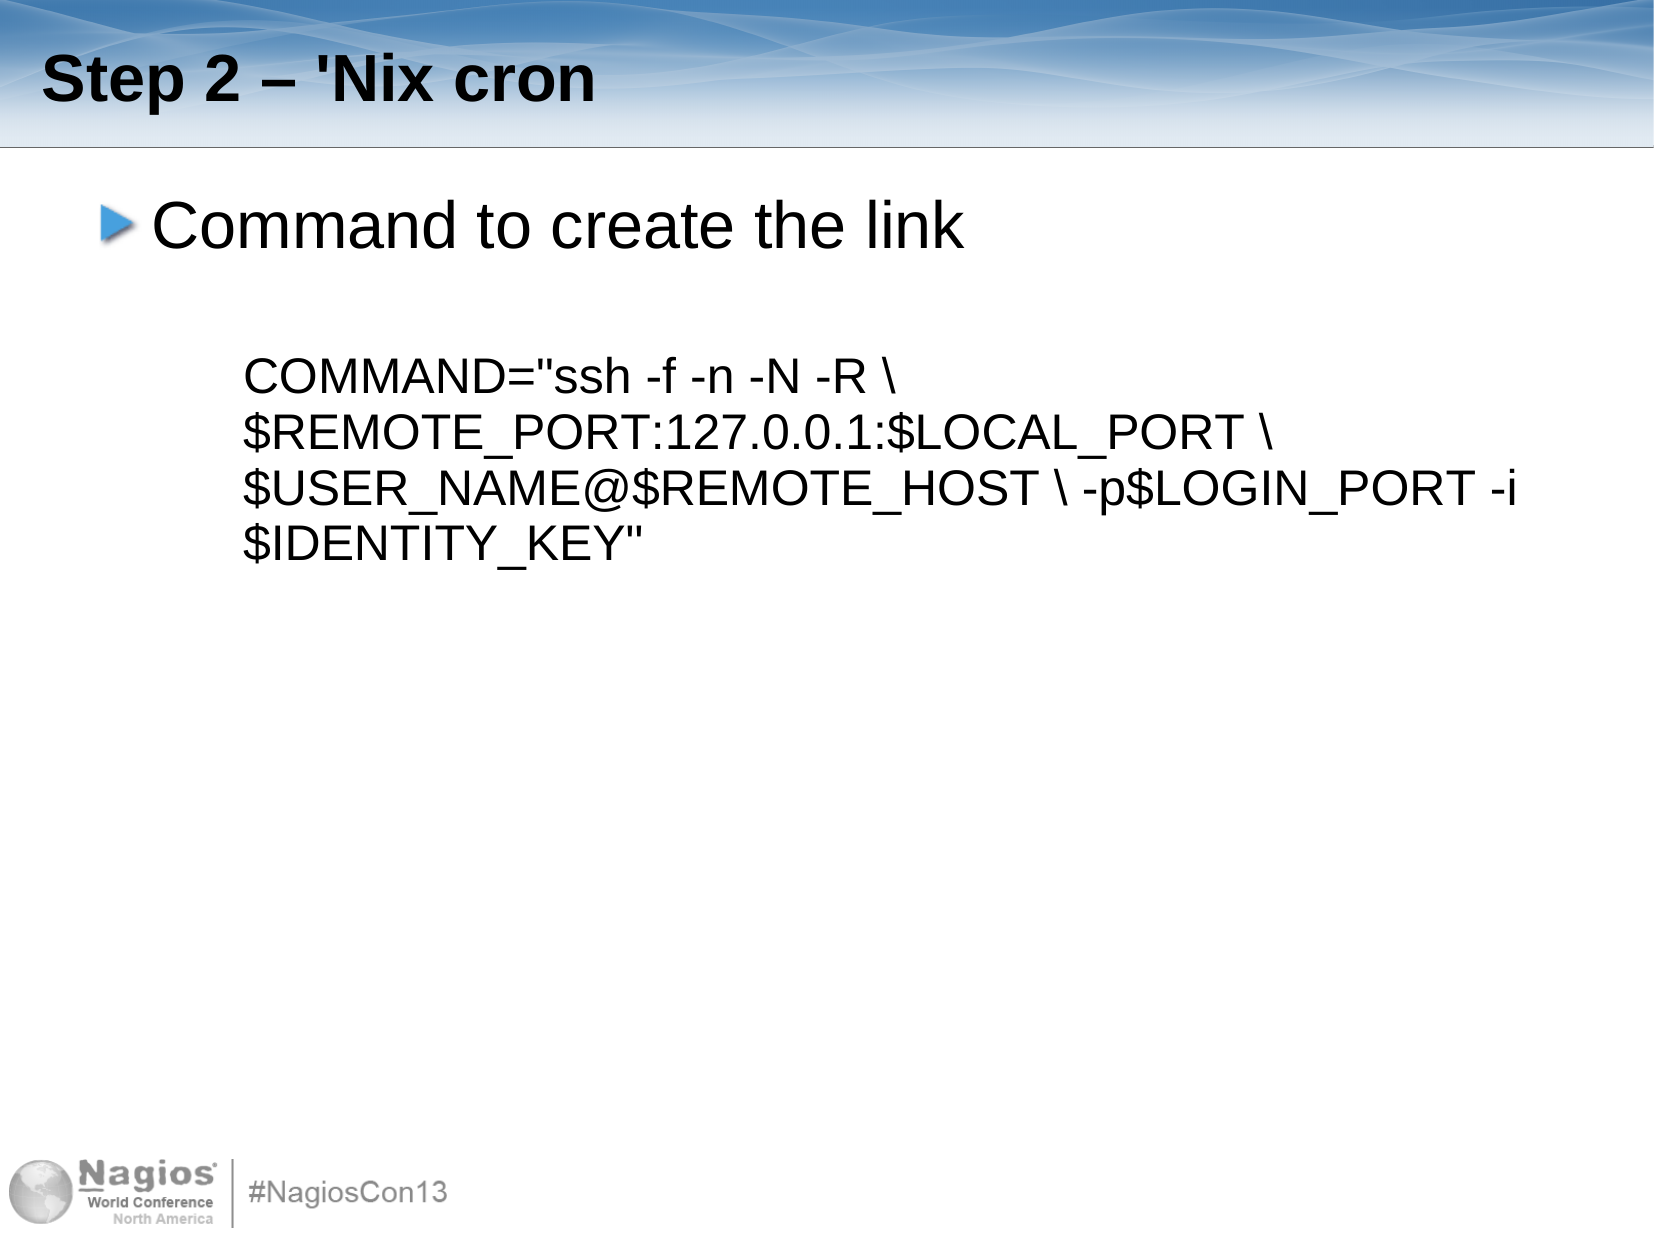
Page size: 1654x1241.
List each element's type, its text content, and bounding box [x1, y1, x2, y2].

title Step 2 – 'Nix cron [41, 29, 1248, 127]
picture [9, 1159, 453, 1228]
picture [0, 0, 1654, 147]
list Command to create the link COMMAND="ssh -f -n -N -R \ $REMOTE_PORT:127.0.0.1:$LOCAL_PORT \ $USER_NAME@$REMOTE_HOST \ -p$LOGIN_PORT -i $IDENTITY_KEY" [80, 188, 1569, 1007]
